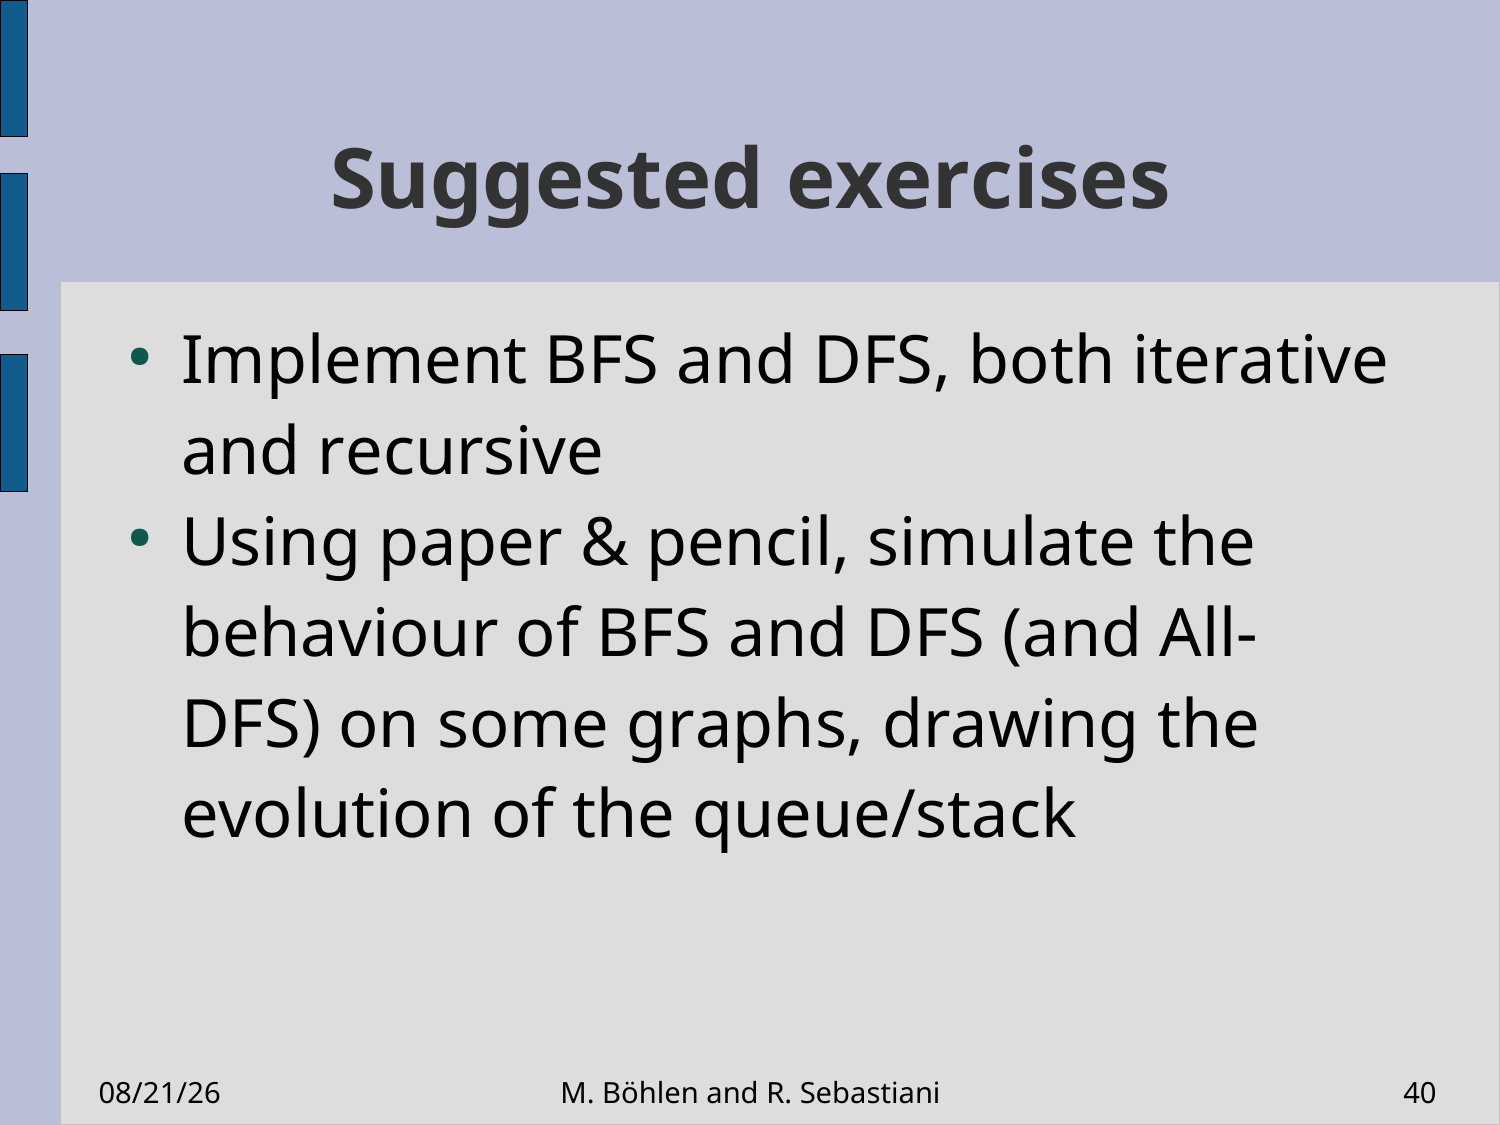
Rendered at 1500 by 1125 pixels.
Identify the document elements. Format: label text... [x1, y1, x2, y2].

list Implement BFS and DFS, both iterative and recursive Using paper & pencil, simulate the behaviour of BFS and DFS (and All-DFS) on some graphs, drawing the evolution of the queue/stack [110, 312, 1392, 1108]
title Suggested exercises [110, 82, 1392, 271]
